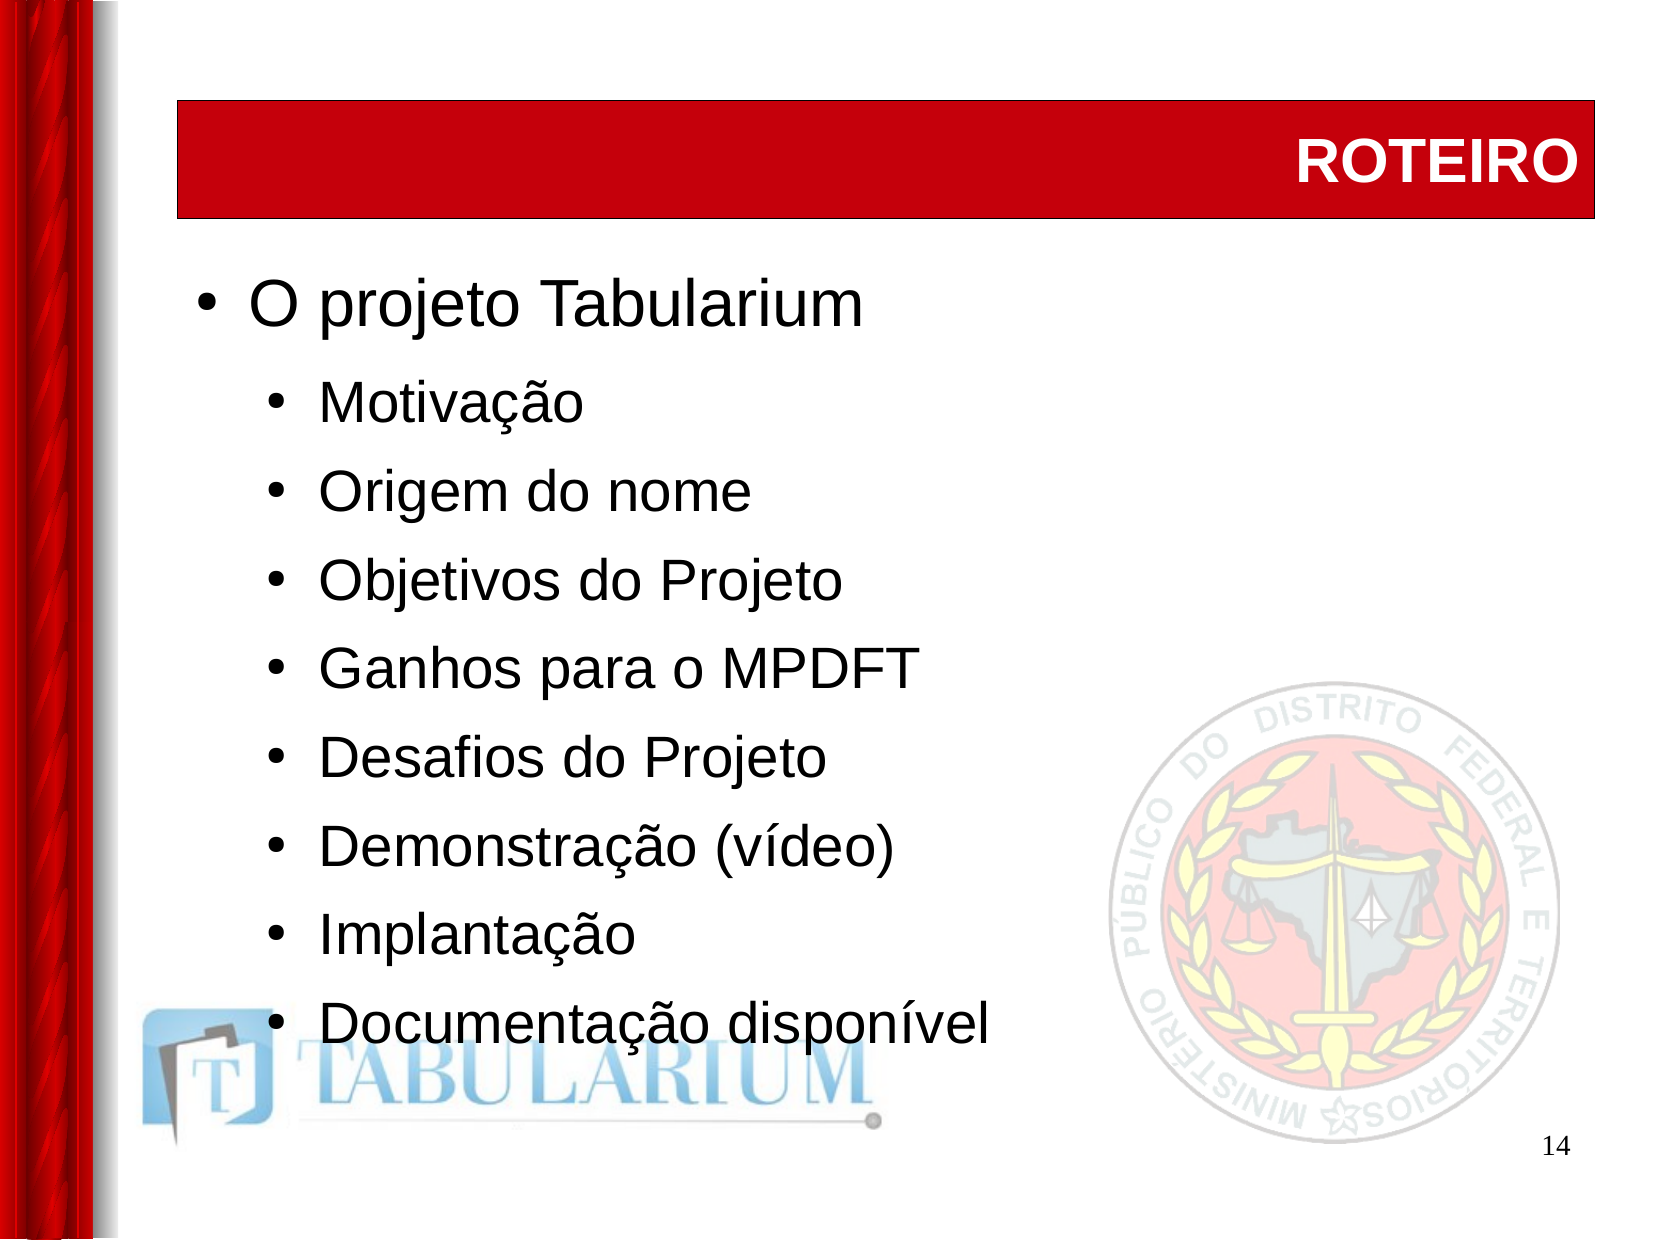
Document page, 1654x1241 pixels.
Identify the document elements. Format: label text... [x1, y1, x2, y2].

list O projeto Tabularium Motivação Origem do nome Objetivos do Projeto Ganhos para o MPDFT Desafios do Projeto Demonstração (vídeo) Implantação Documentação disponível [177, 265, 1565, 1143]
text_box ROTEIRO [206, 118, 1595, 205]
